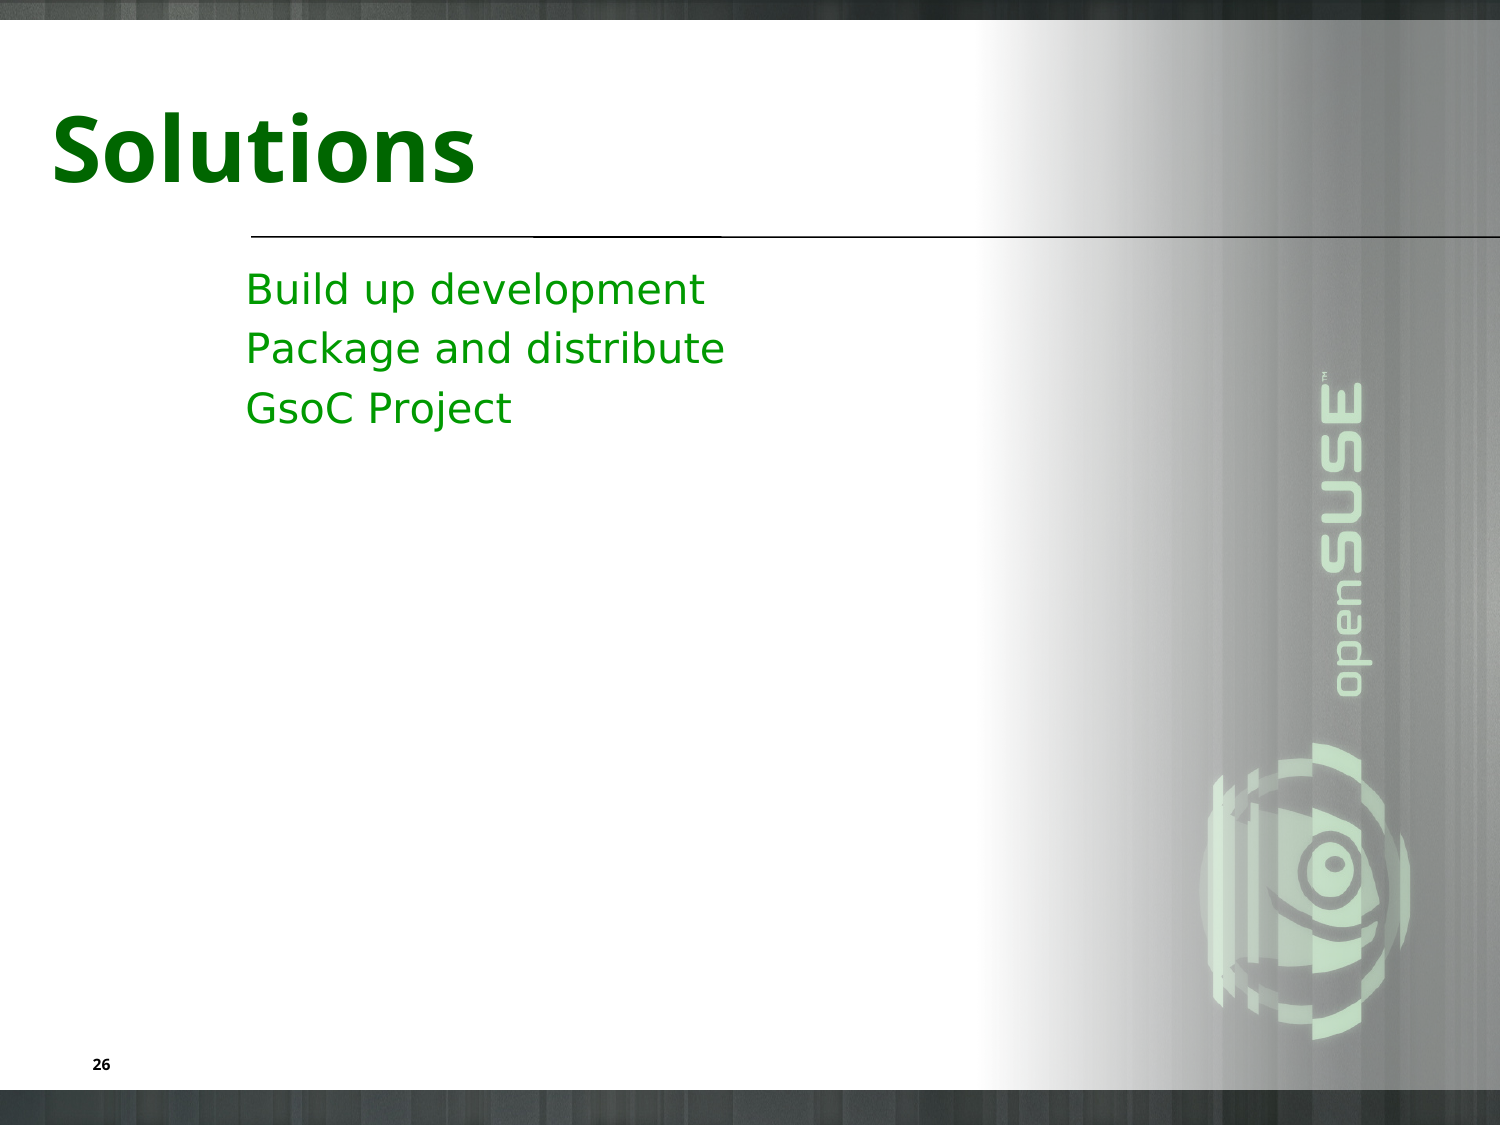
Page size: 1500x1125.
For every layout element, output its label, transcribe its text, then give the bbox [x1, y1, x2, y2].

picture [0, 0, 1500, 1125]
title Solutions [51, 68, 1447, 232]
list Build up development Package and distribute GsoC Project [245, 267, 1458, 1010]
